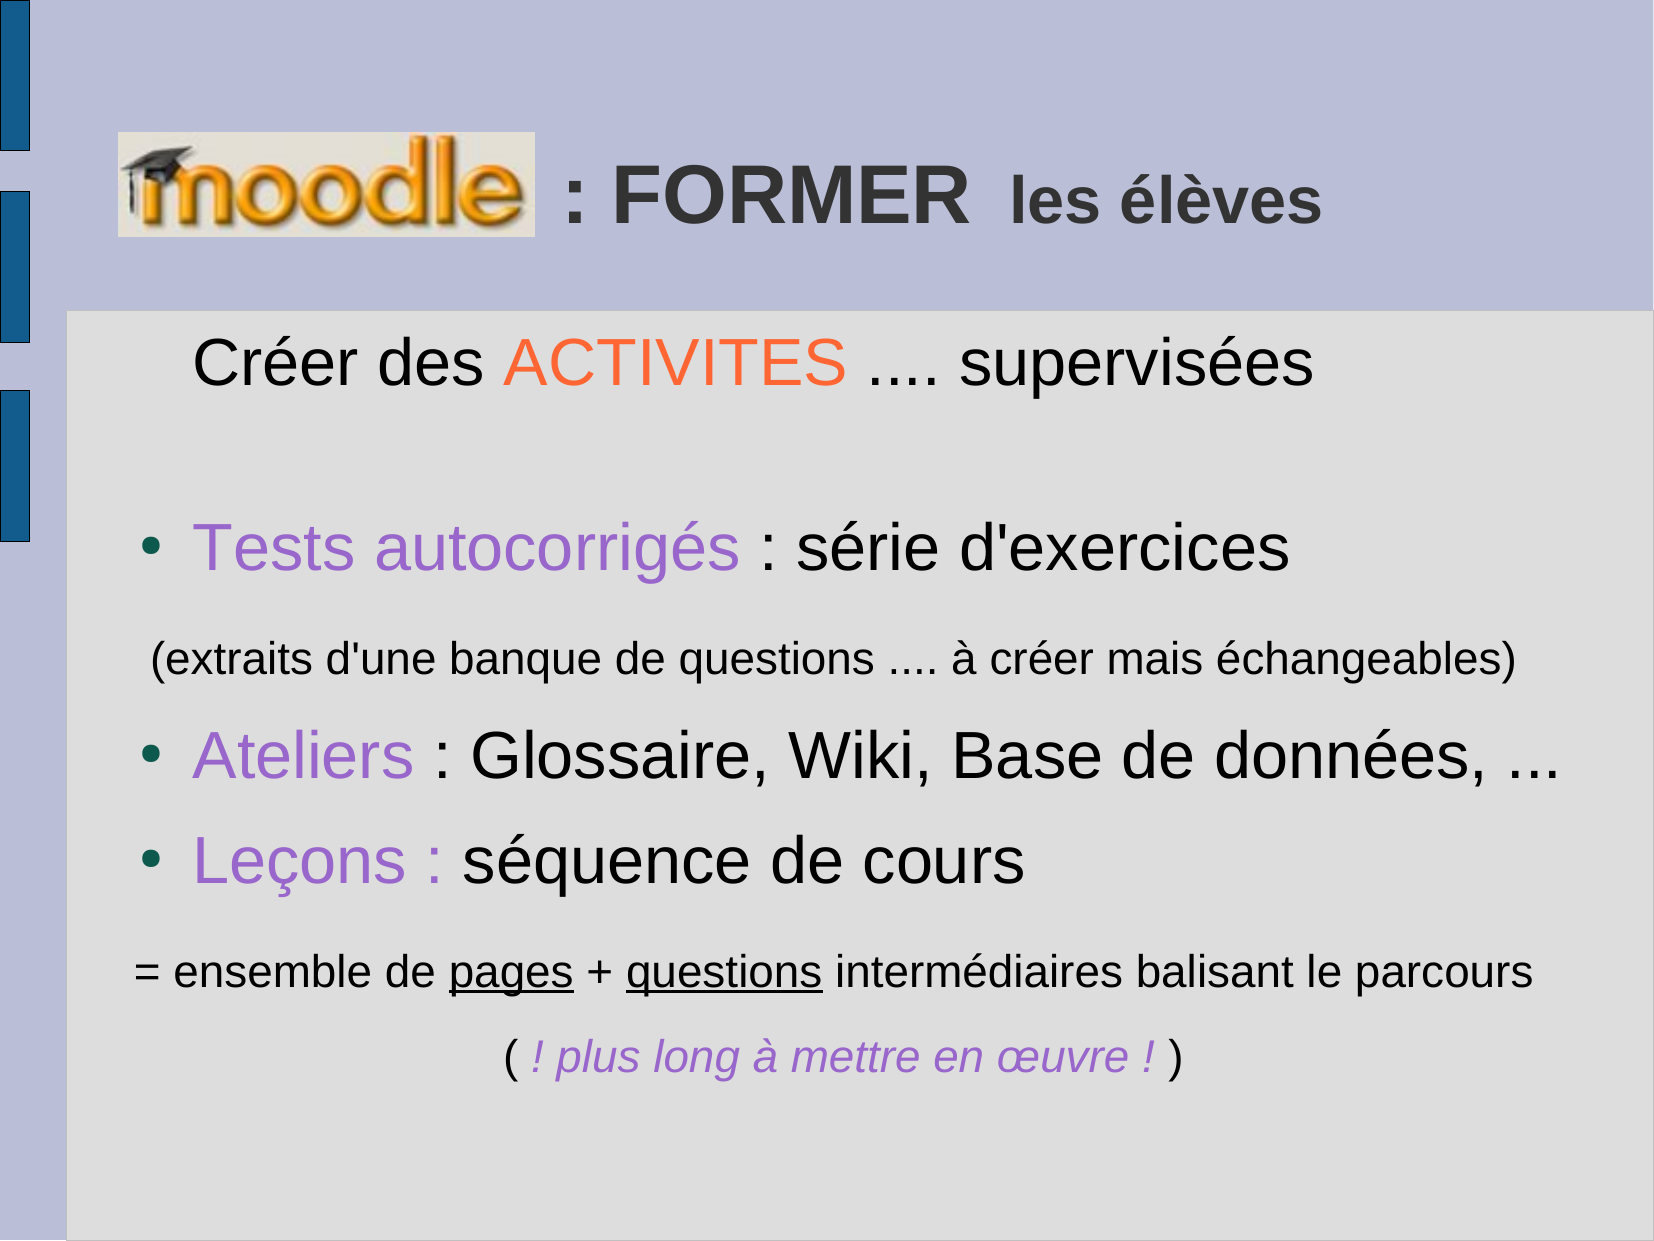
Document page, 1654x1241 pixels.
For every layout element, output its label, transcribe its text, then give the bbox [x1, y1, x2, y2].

list Créer des ACTIVITES .... supervisées Tests autocorrigés : série d'exercices (extraits d'une banque de questions .... à créer mais échangeables) Ateliers : Glossaire, Wiki, Base de données, ... Leçons : séquence de cours = ensemble de pages + questions intermédiaires balisant le parcours ( ! plus long à mettre en œuvre ! ) [121, 324, 1565, 1163]
picture [118, 132, 535, 237]
title : FORMER les élèves [118, 91, 1534, 299]
